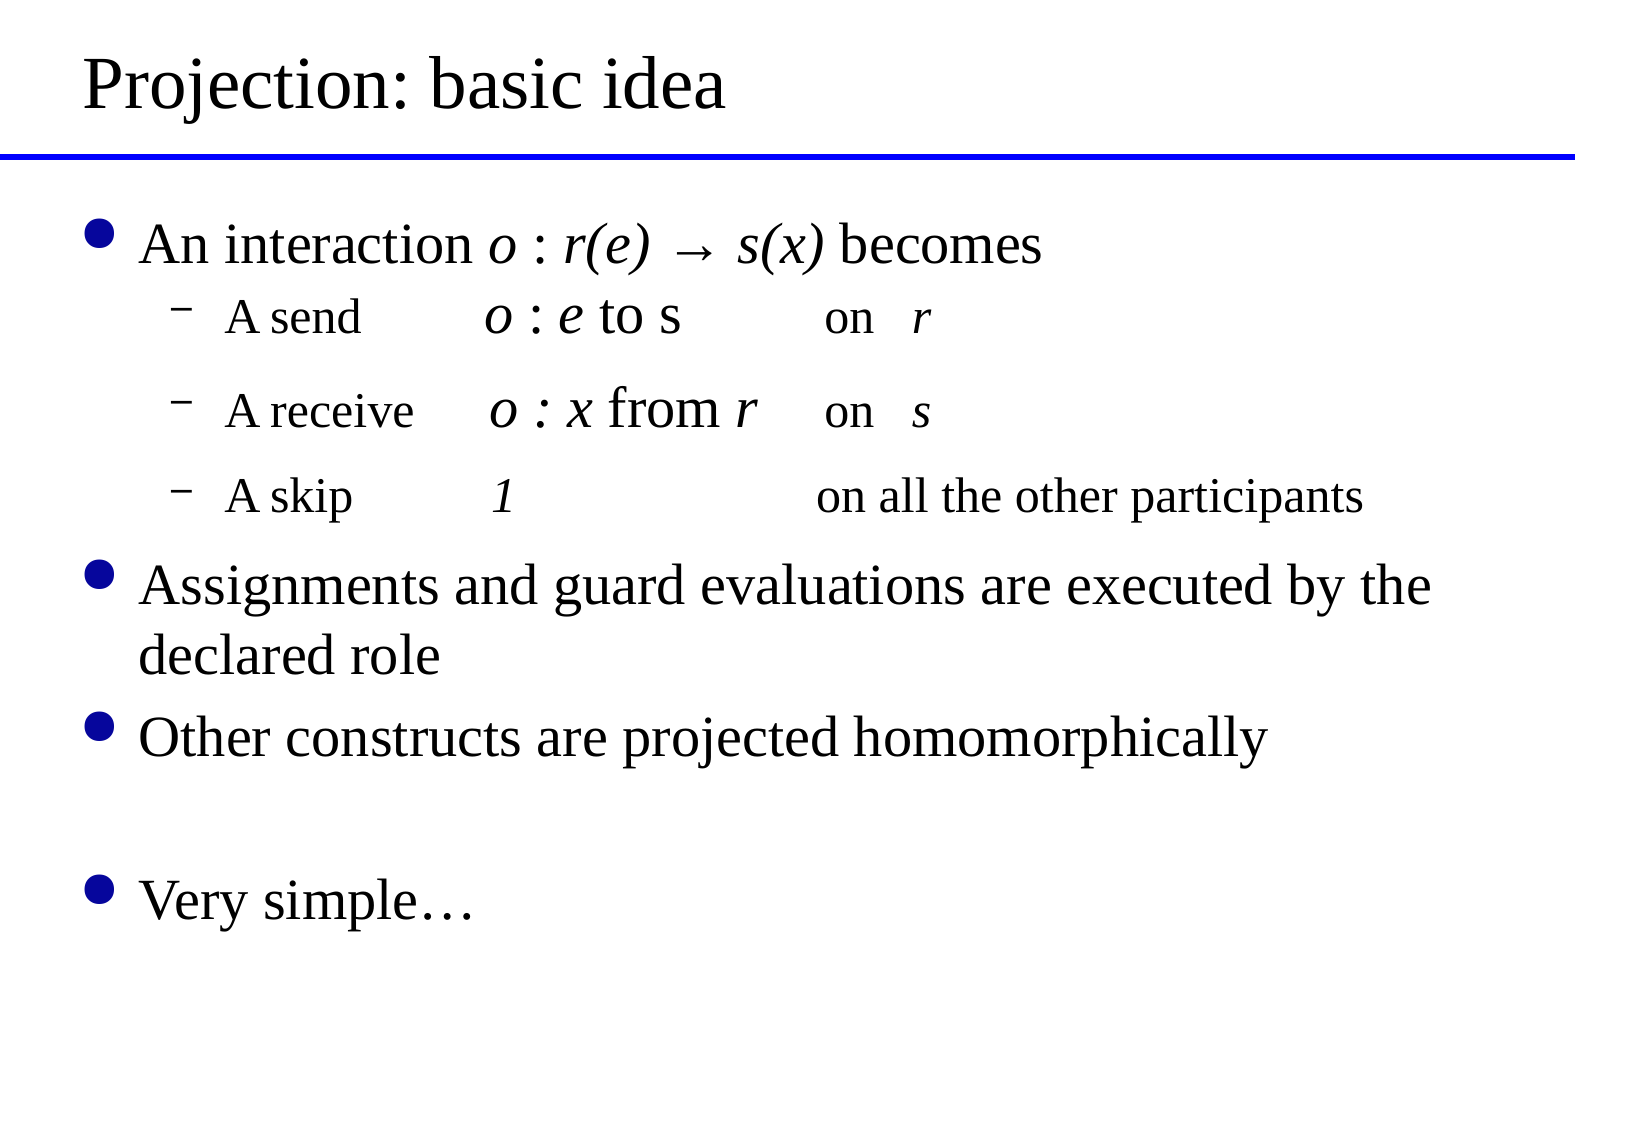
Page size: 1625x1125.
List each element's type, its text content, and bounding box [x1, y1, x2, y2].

list An interaction o : r(e) → s(x) becomes A send o : e to s on r A receive o : x from r on s A skip 1 on all the other participants Assignments and guard evaluations are executed by the declared role Other constructs are projected homomorphically Very simple… [67, 198, 1546, 1061]
title Projection: basic idea [67, 27, 1544, 131]
